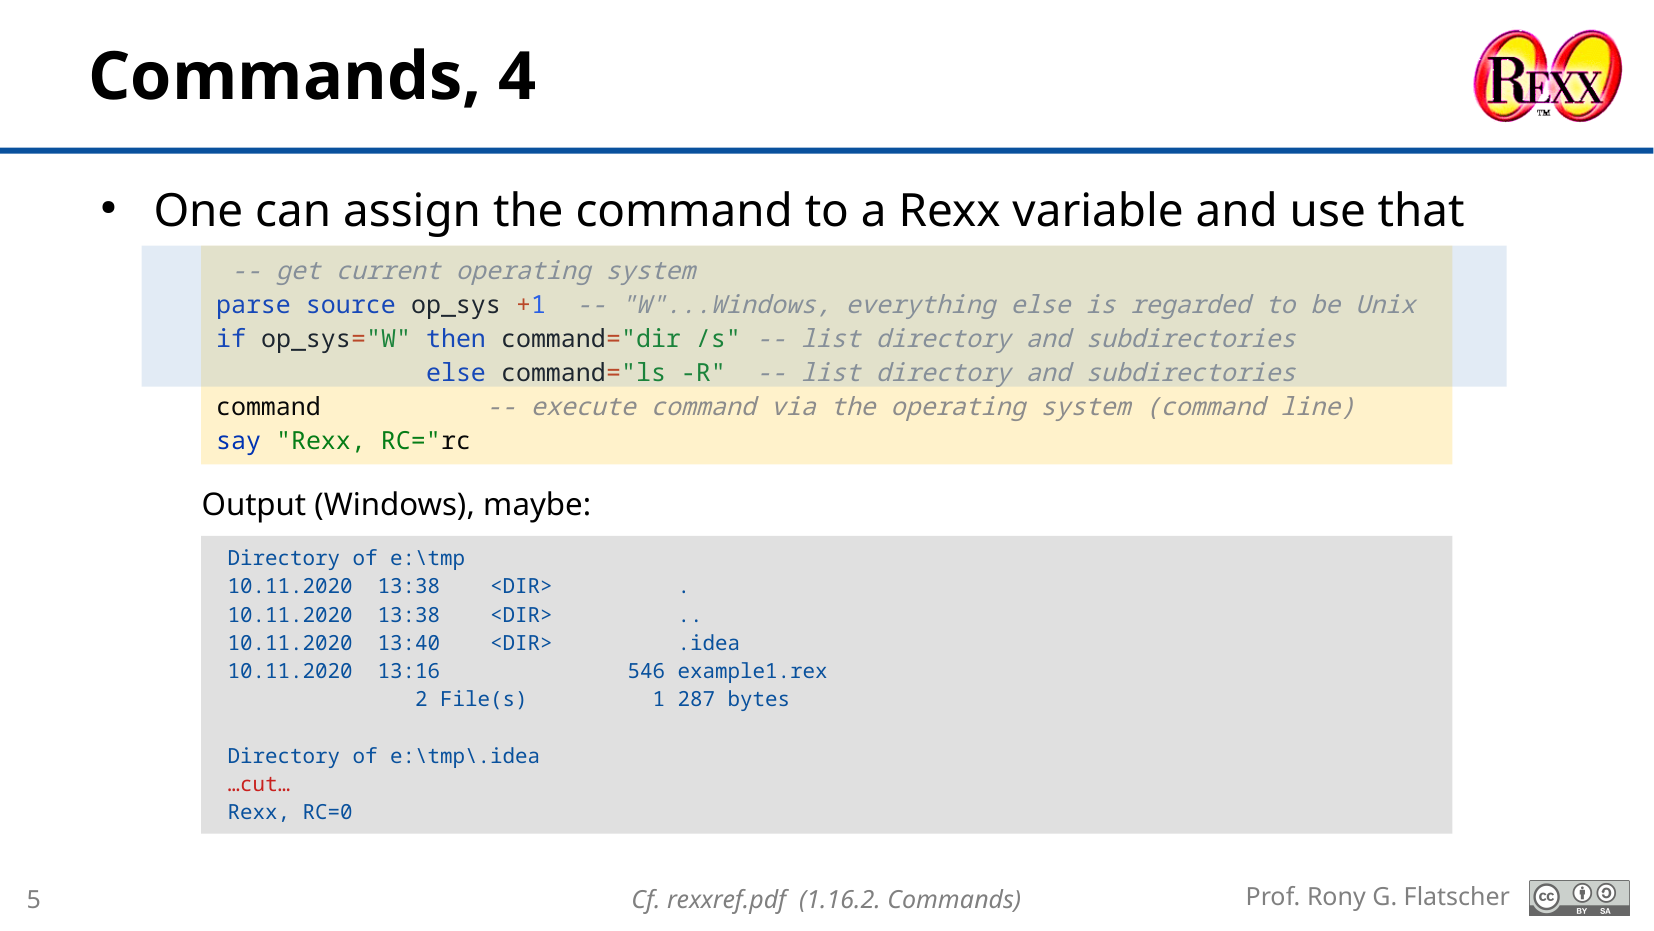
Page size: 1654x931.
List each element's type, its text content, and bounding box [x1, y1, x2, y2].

list One can assign the command to a Rexx variable and use that [82, 177, 1571, 857]
text_box -- get current operating system parse source op_sys +1 -- "W"...Windows, everything else is regarded to be Unix if op_sys="W" then command="dir /s" -- list directory and subdirectories else command="ls -R" -- list directory and subdirectories command -- execute command via the operating system (command line) say "Rexx, RC="rc [201, 387, 1453, 458]
text_box Cf. rexxref.pdf (1.16.2. Commands) [0, 874, 1654, 922]
title Commands, 4 [29, 0, 1654, 148]
text_box Output (Windows), maybe: [186, 474, 1367, 531]
text_box [141, 245, 1507, 387]
text_box Directory of e:\tmp 10.11.2020 13:38 <DIR> . 10.11.2020 13:38 <DIR> .. 10.11.2020 13:40 <DIR> .idea 10.11.2020 13:16 546 example1.rex 2 File(s) 1 287 bytes Directory of e:\tmp\.idea …cut… Rexx, RC=0 [201, 535, 1453, 821]
